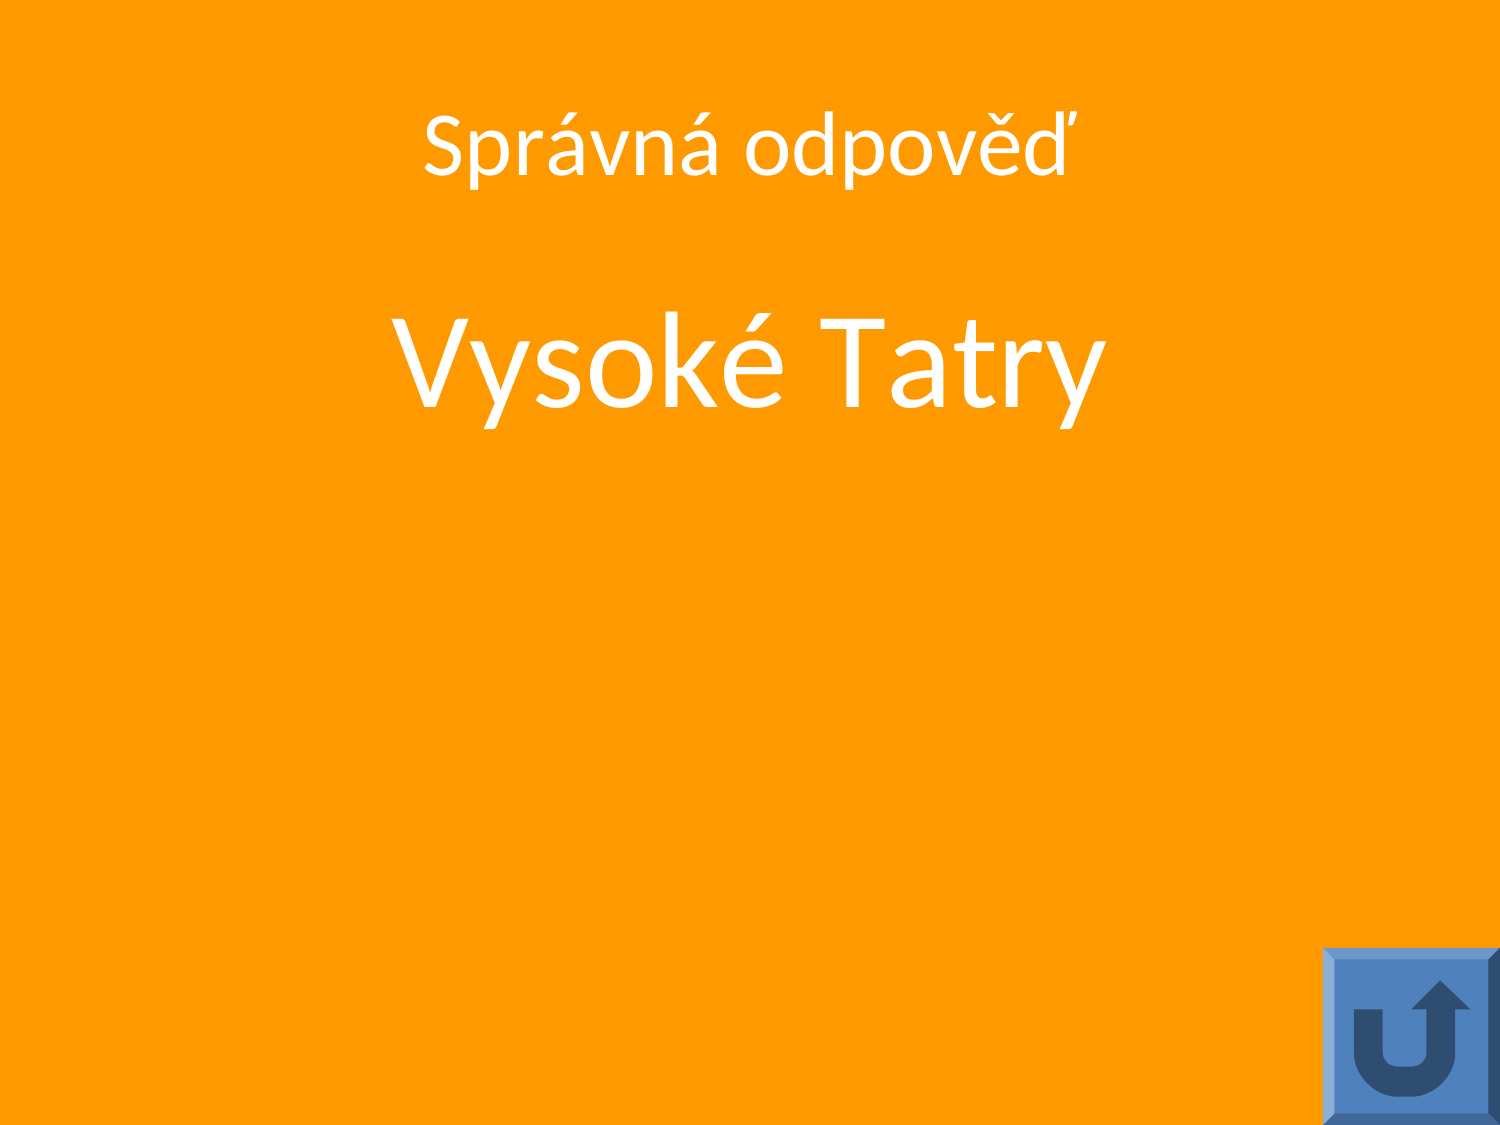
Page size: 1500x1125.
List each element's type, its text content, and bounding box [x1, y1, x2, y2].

title Správná odpověď [75, 45, 1426, 233]
list Vysoké Tatry [75, 262, 1426, 1006]
text_box [1324, 947, 1500, 1125]
